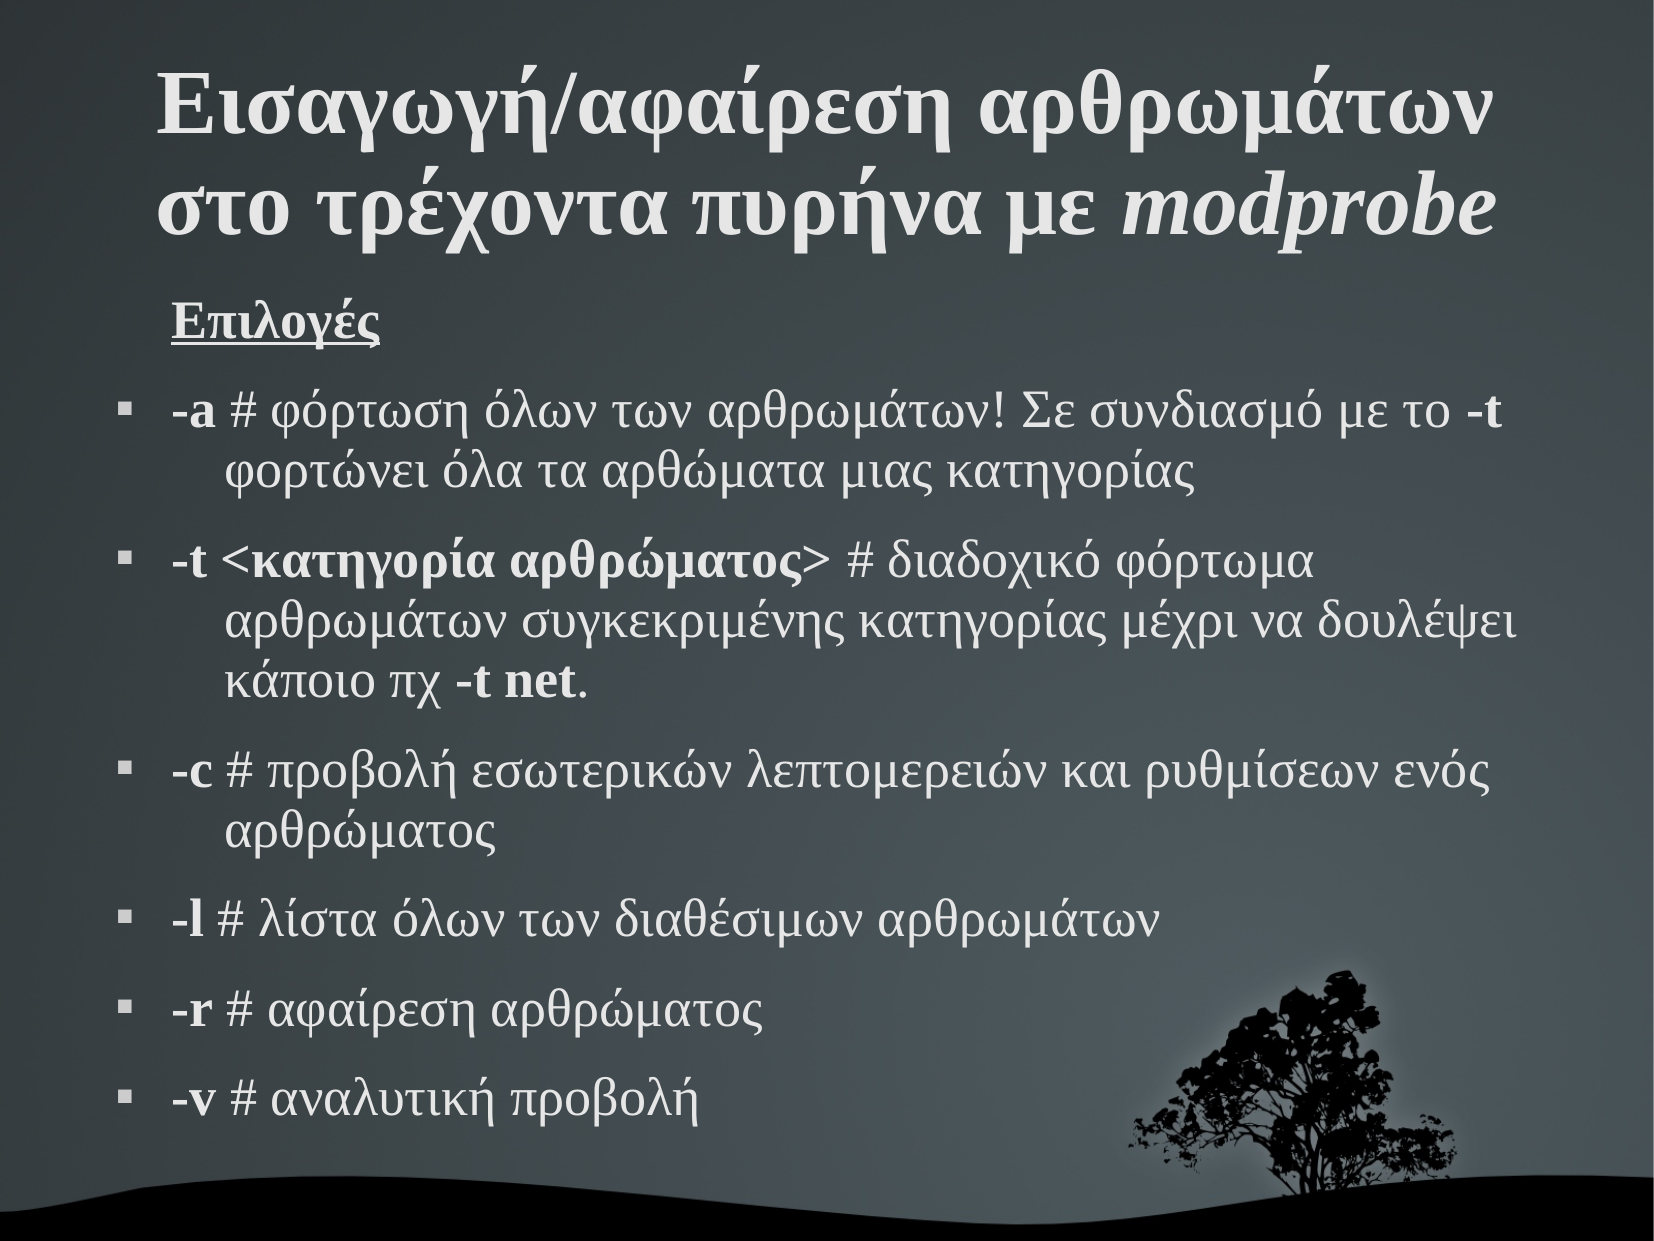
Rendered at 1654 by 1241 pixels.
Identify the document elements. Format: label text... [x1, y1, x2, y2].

title Εισαγωγή/αφαίρεση αρθρωμάτων στο τρέχοντα πυρήνα με modprobe [82, 33, 1571, 274]
list Επιλογές -a # φόρτωση όλων των αρθρωμάτων! Σε συνδιασμό με το -t φορτώνει όλα τα αρθώματα μιας κατηγορίας -t <κατηγορία αρθρώματος> # διαδοχικό φόρτωμα αρθρωμάτων συγκεκριμένης κατηγορίας μέχρι να δουλέψει κάποιο πχ -t net. -c # προβολή εσωτερικών λεπτομερειών και ρυθμίσεων ενός αρθρώματος -l # λίστα όλων των διαθέσιμων αρθρωμάτων -r # αφαίρεση αρθρώματος -v # αναλυτική προβολή [82, 290, 1571, 1230]
picture [0, 0, 1654, 1241]
